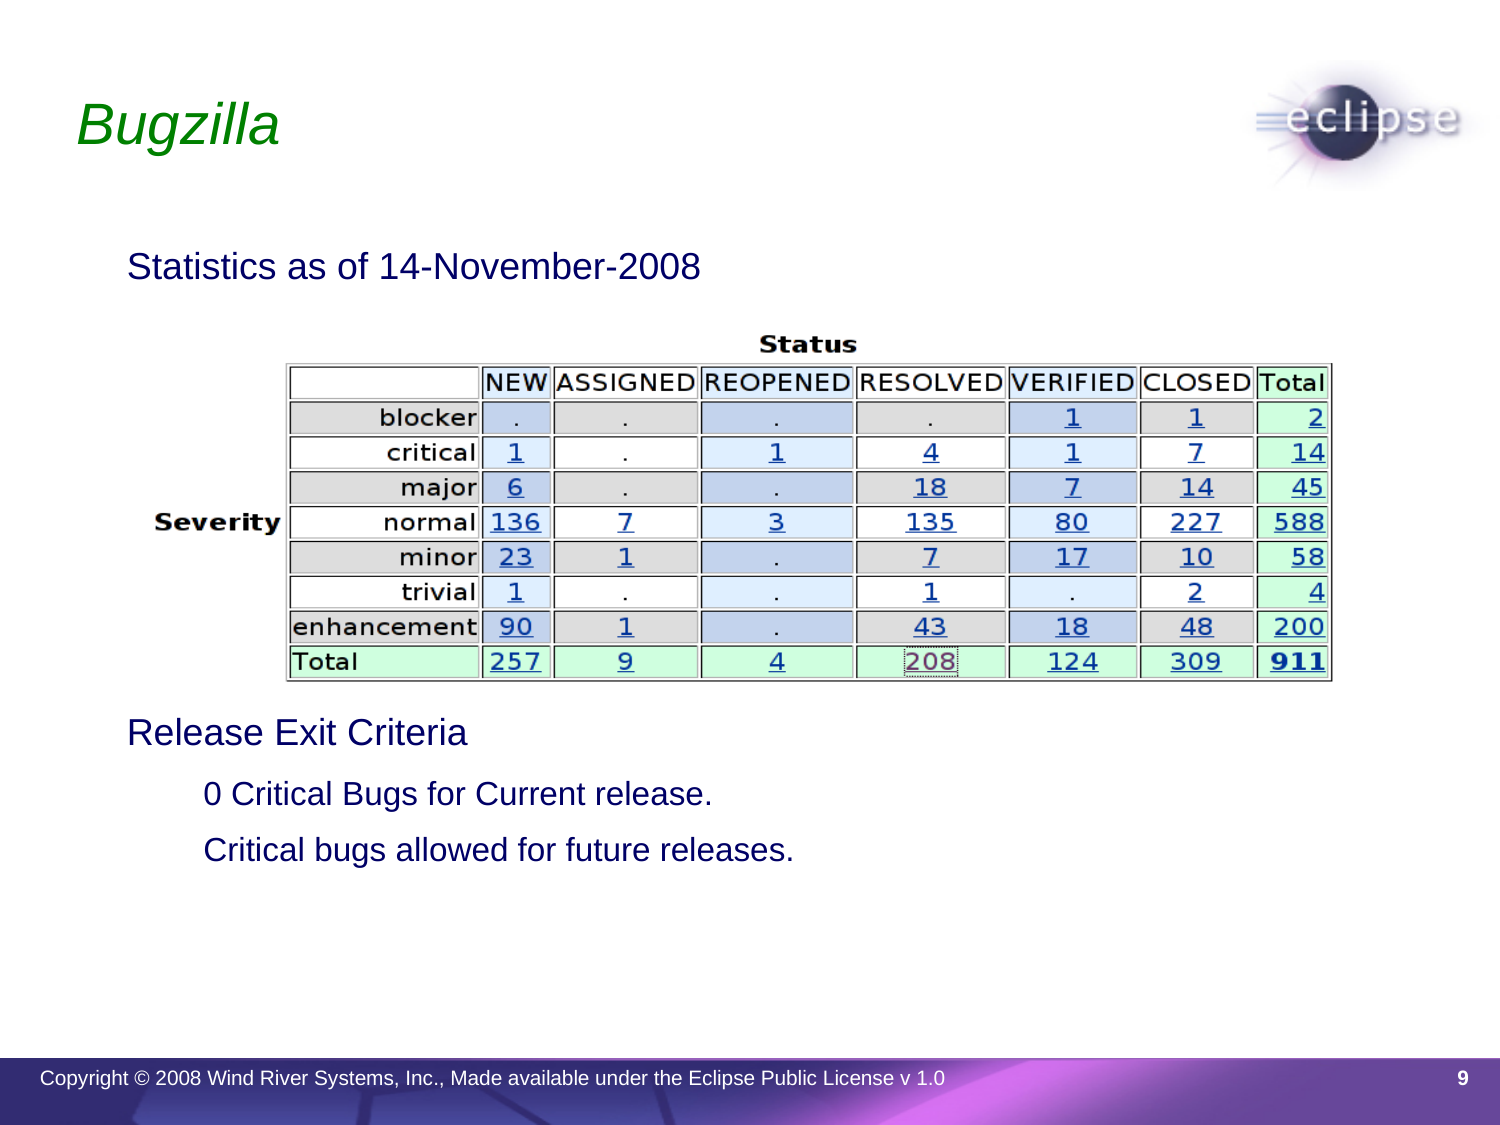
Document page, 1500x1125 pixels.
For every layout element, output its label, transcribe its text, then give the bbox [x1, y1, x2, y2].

list Statistics as of 14-November-2008 Release Exit Criteria 0 Critical Bugs for Current release. Critical bugs allowed for future releases. [112, 237, 1388, 1025]
picture [0, 1058, 1500, 1125]
title Bugzilla [26, 90, 1223, 172]
text_box <number> [1133, 1059, 1484, 1100]
picture [124, 312, 1375, 713]
picture [1222, 60, 1500, 191]
